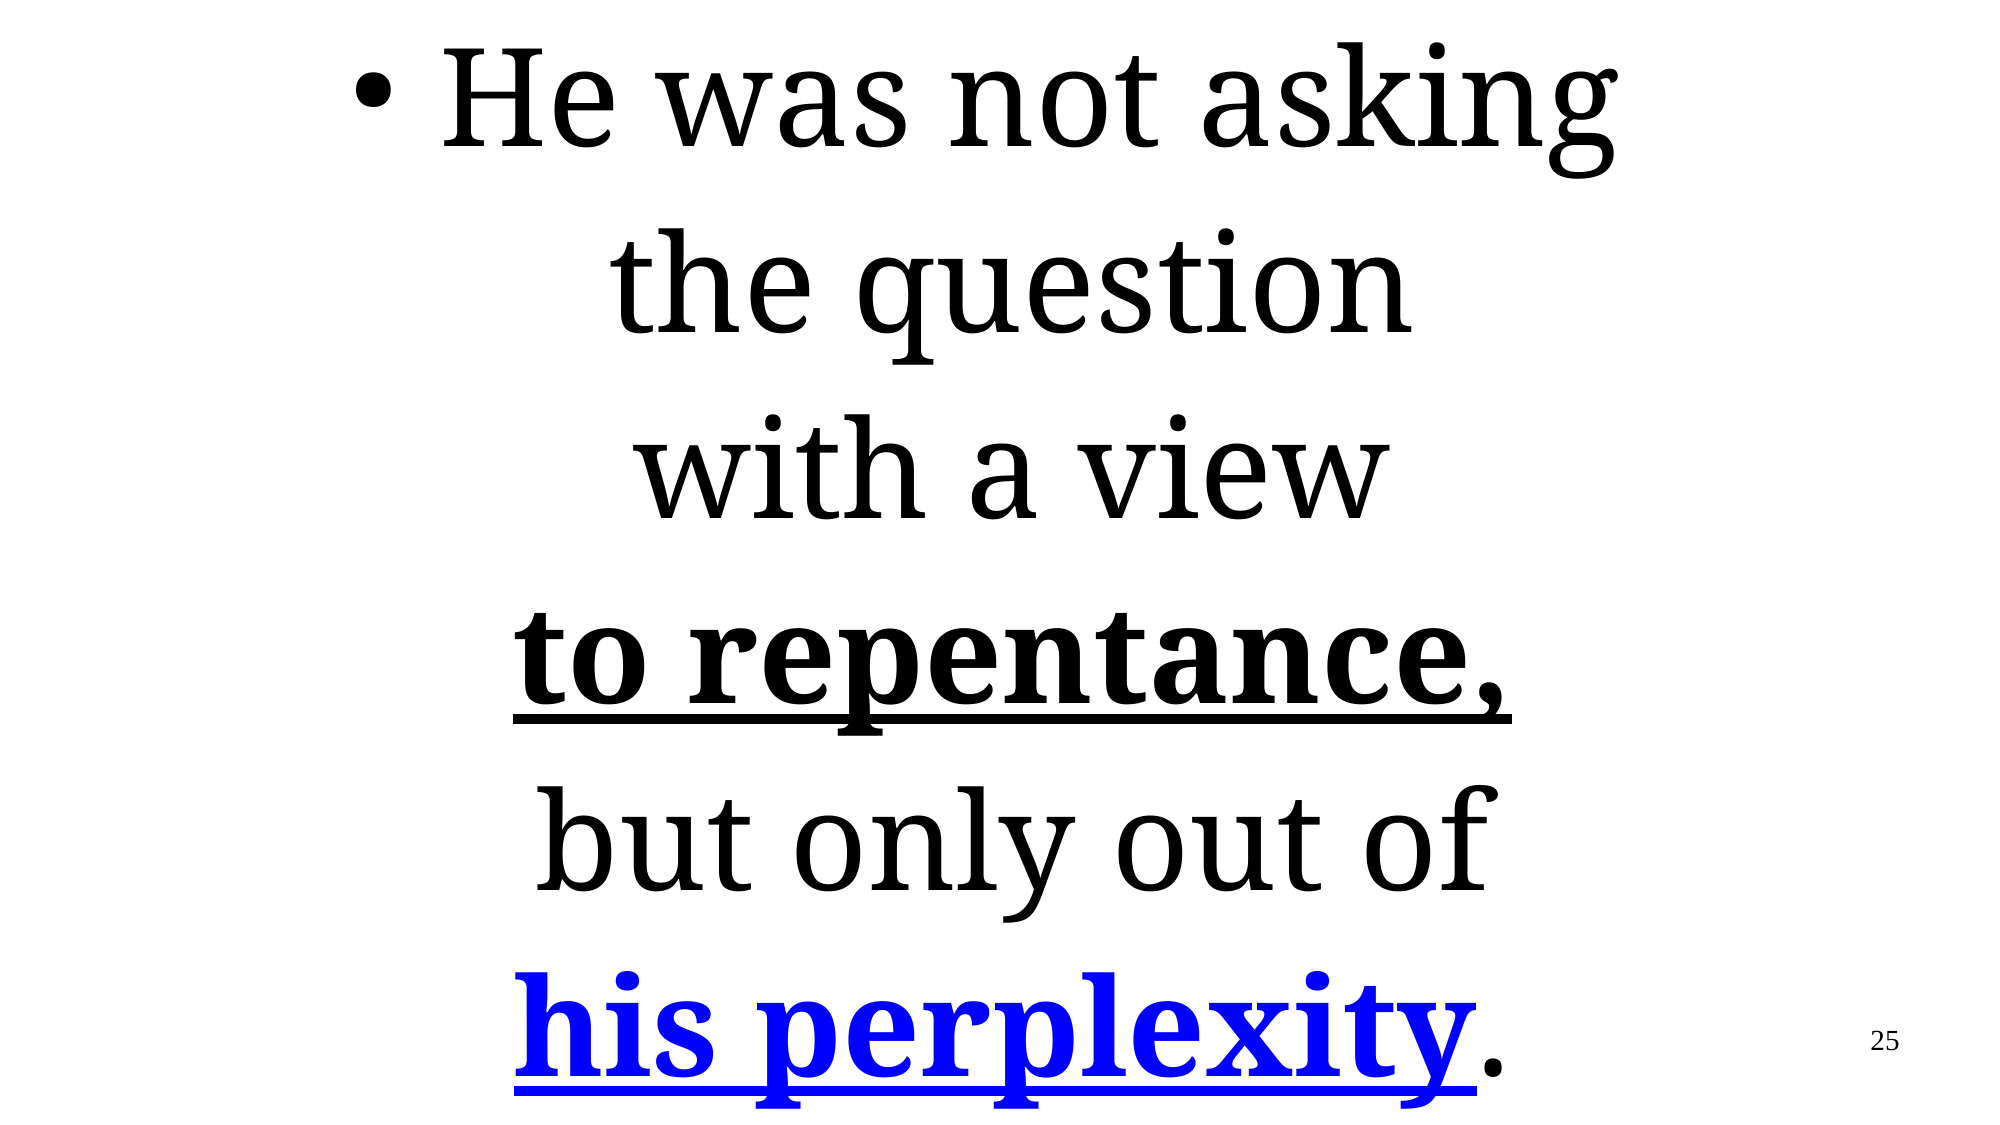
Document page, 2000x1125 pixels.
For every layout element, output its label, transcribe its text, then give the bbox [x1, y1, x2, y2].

list He was not asking the question with a view to repentance, but only out of his perplexity. [0, 0, 1996, 1123]
